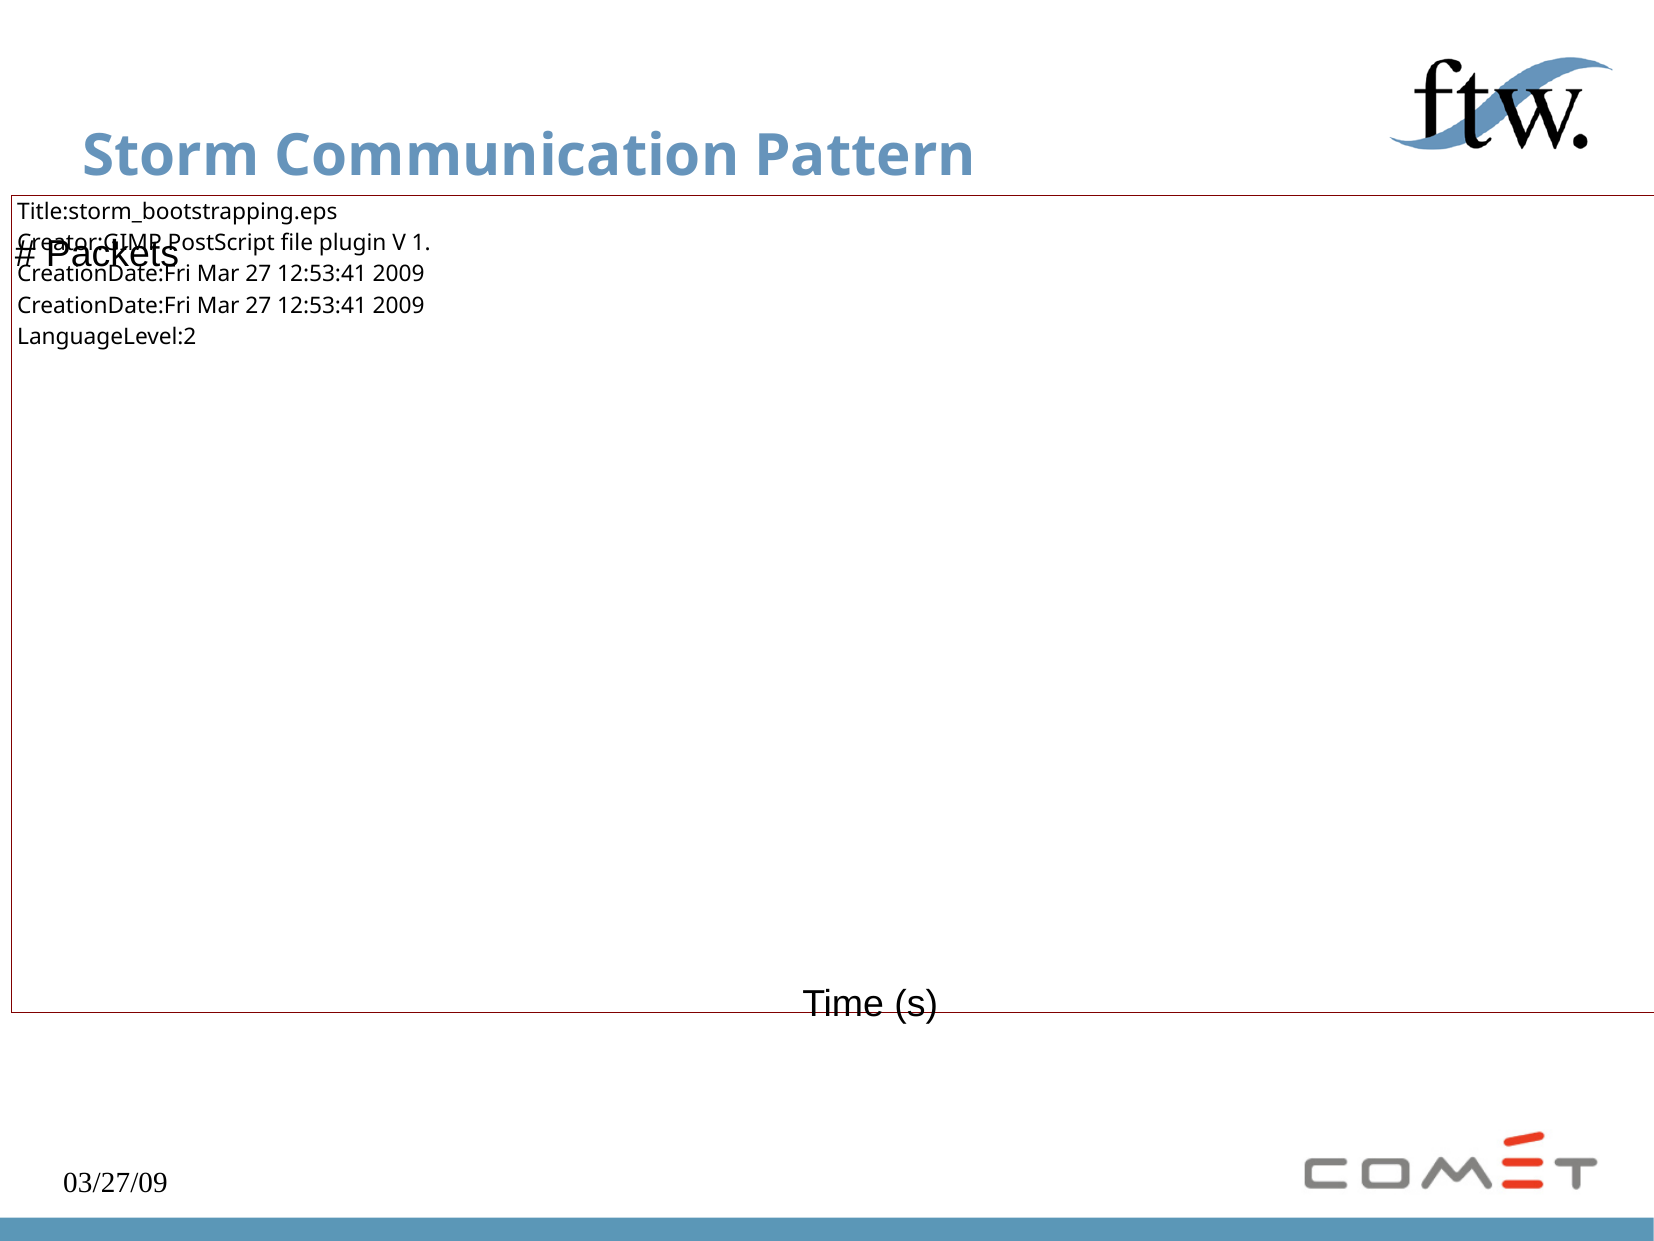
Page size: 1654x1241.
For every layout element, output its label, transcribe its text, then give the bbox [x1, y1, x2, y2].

picture [1387, 56, 1613, 150]
title Storm Communication Pattern [82, 49, 1351, 193]
text_box Time (s) [787, 975, 976, 1032]
picture [1292, 1120, 1612, 1212]
text_box # Packets [0, 225, 226, 282]
picture [9, 193, 1654, 1013]
